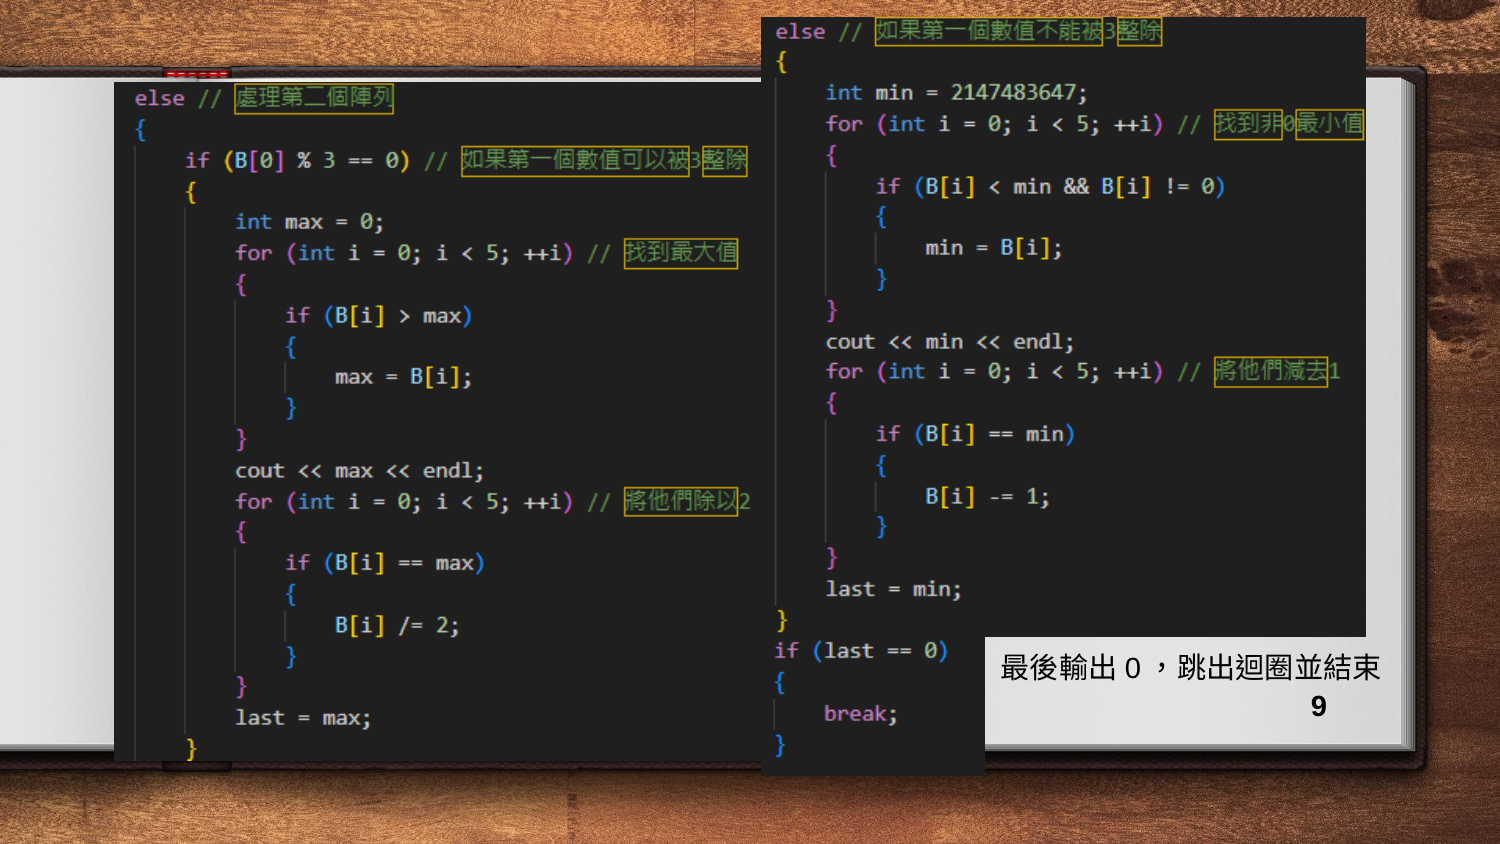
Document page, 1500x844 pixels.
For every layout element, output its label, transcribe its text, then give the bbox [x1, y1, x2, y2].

text_box 9 [1295, 692, 1386, 737]
text_box 最後輸出0，跳出迴圈並結束 [985, 641, 1386, 692]
picture [114, 17, 1366, 776]
